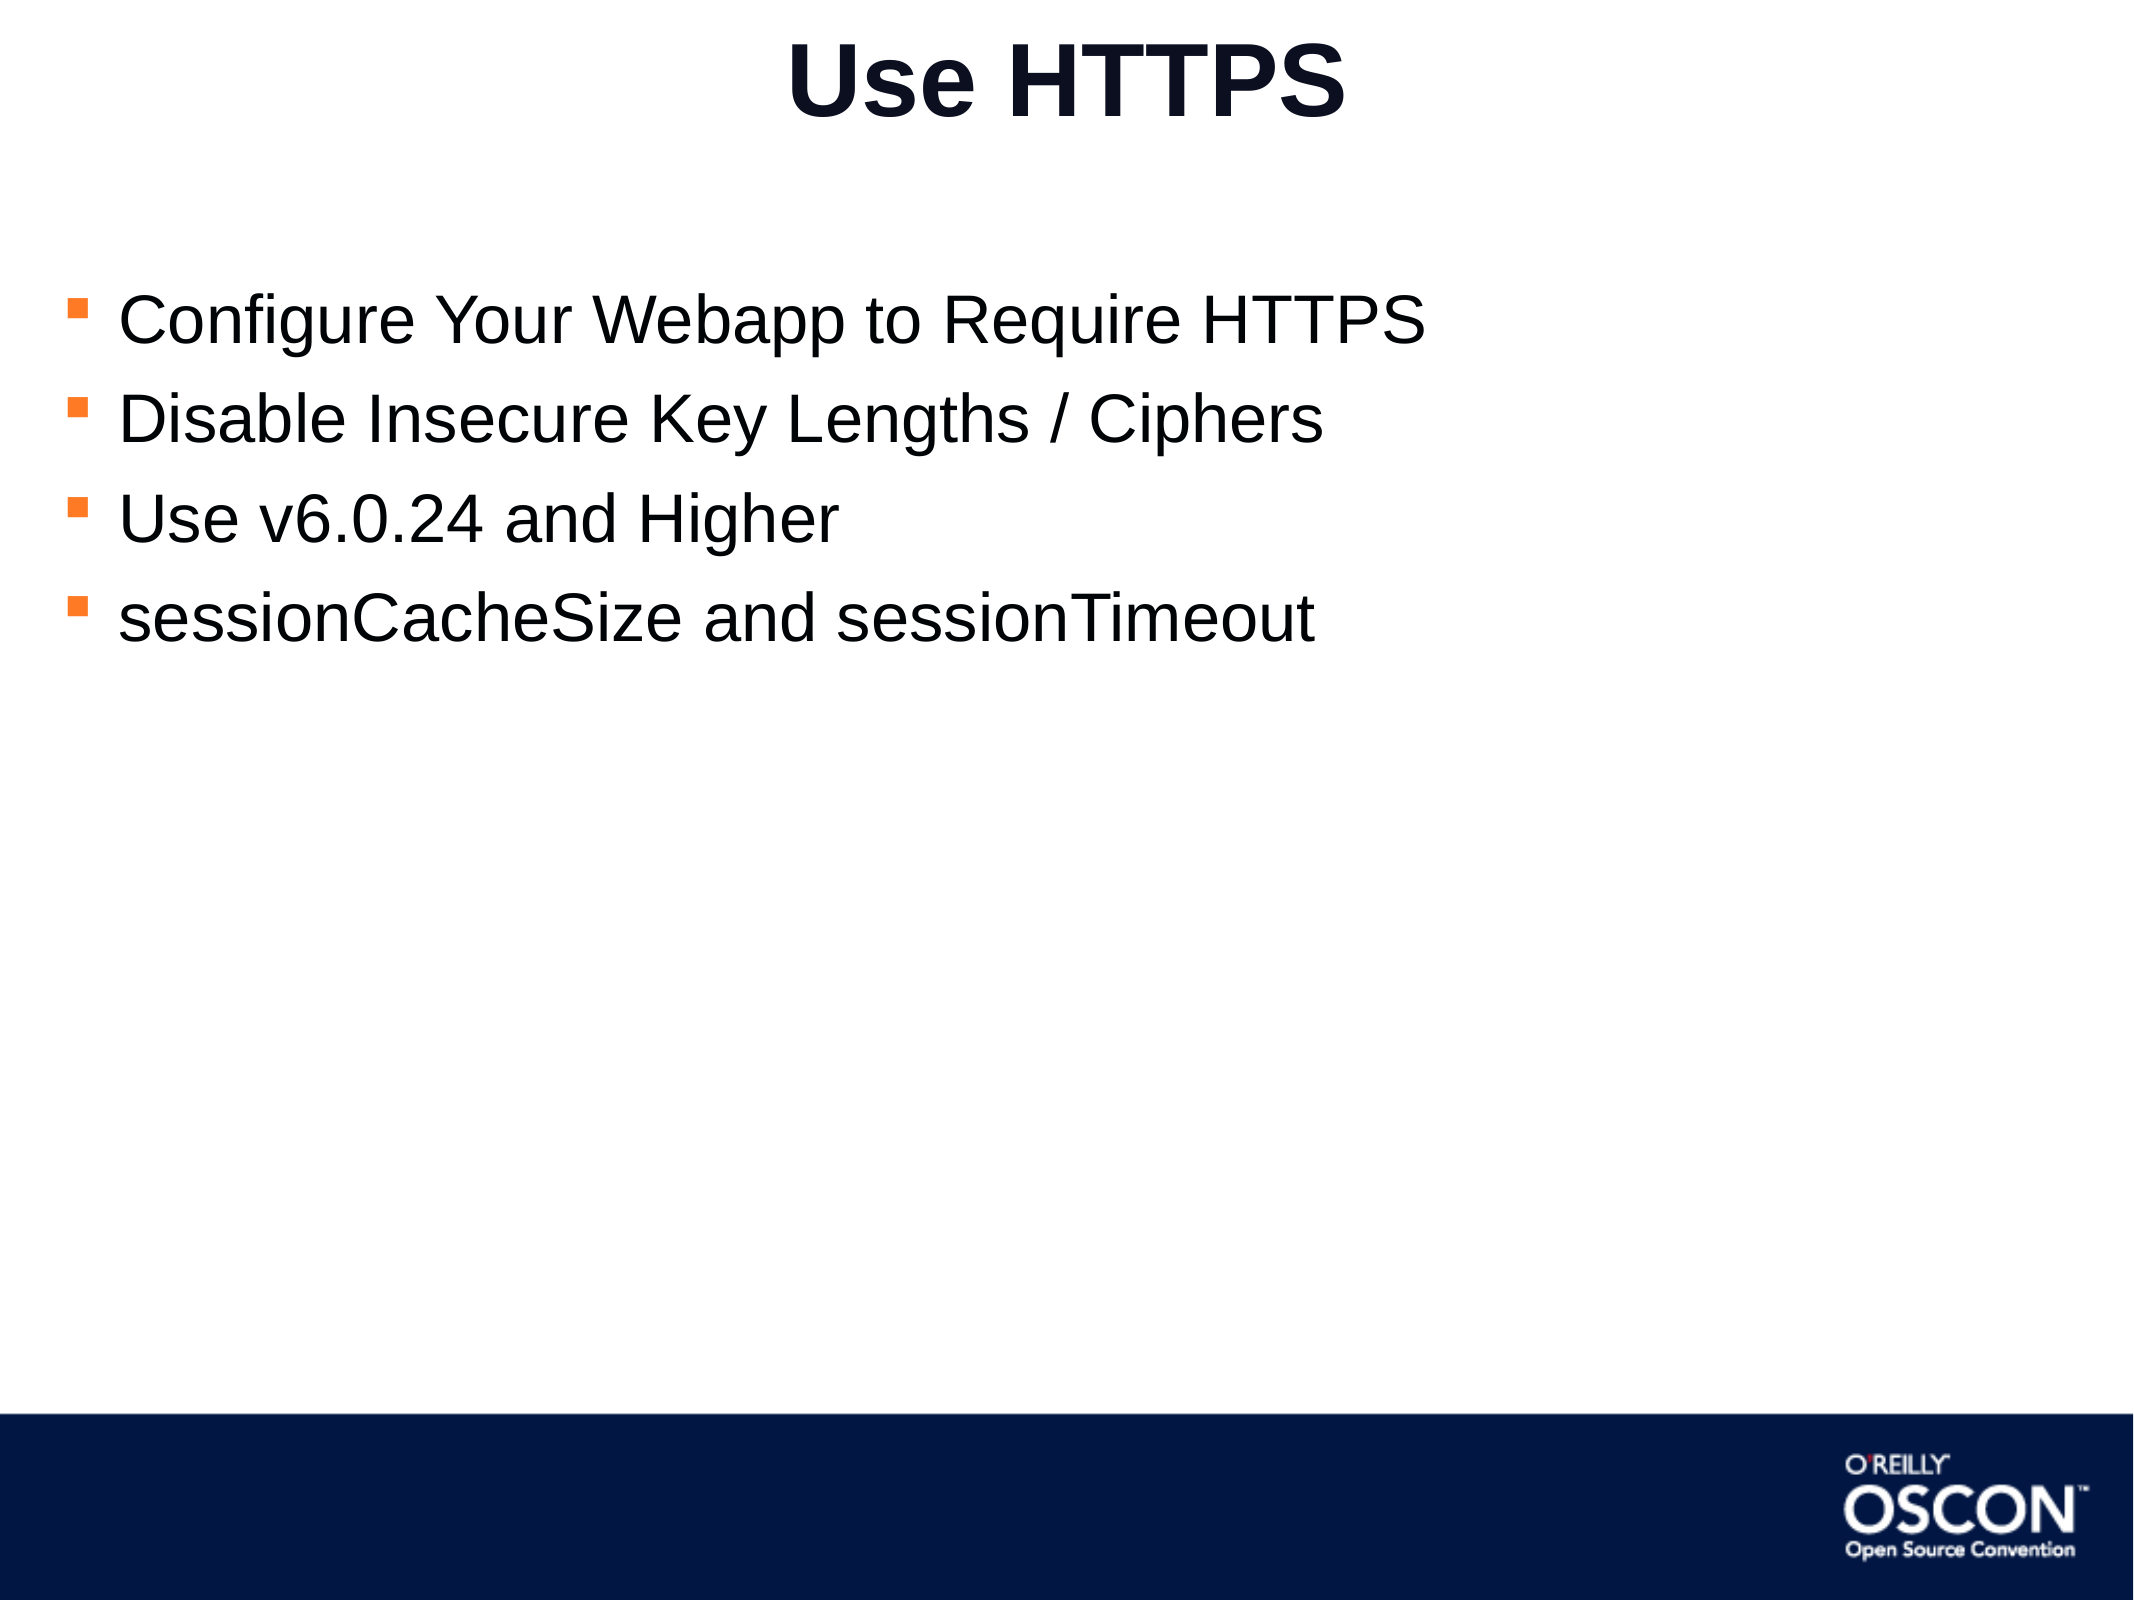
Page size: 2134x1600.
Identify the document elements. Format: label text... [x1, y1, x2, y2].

title Use HTTPS [41, 0, 2094, 151]
picture [0, 0, 2134, 1600]
list Configure Your Webapp to Require HTTPS Disable Insecure Key Lengths / Ciphers Use v6.0.24 and Higher sessionCacheSize and sessionTimeout [47, 168, 2100, 1419]
